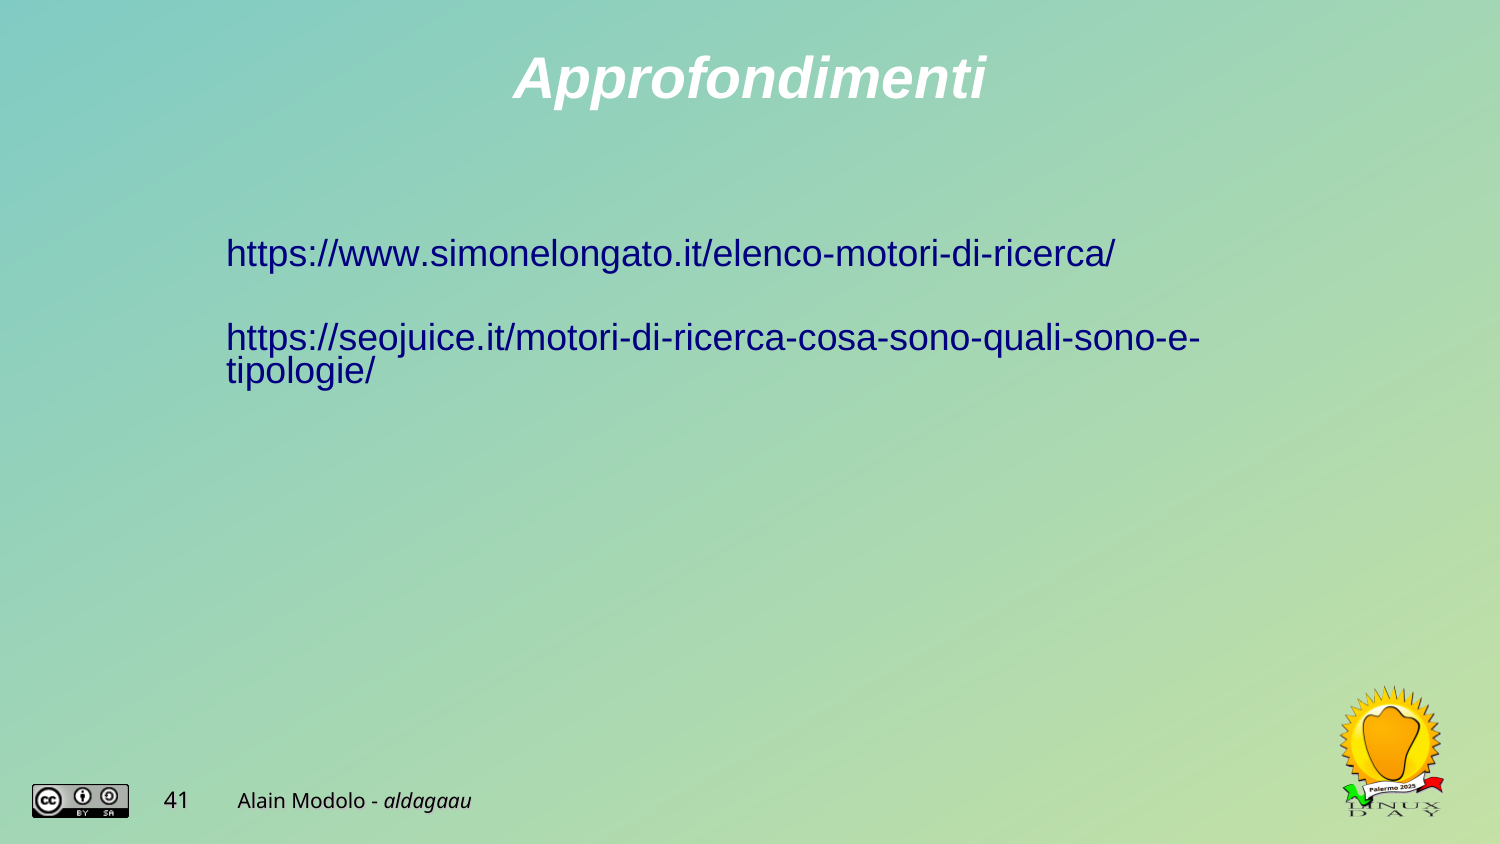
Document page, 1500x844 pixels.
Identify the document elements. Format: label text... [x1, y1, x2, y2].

picture [1233, 670, 1500, 844]
title Approfondimenti [292, 29, 1208, 128]
text_box https://www.simonelongato.it/elenco-motori-di-ricerca/ https://seojuice.it/motori-di-ricerca-cosa-sono-quali-sono-e-tipologie/ [190, 231, 1211, 562]
picture [32, 784, 129, 818]
